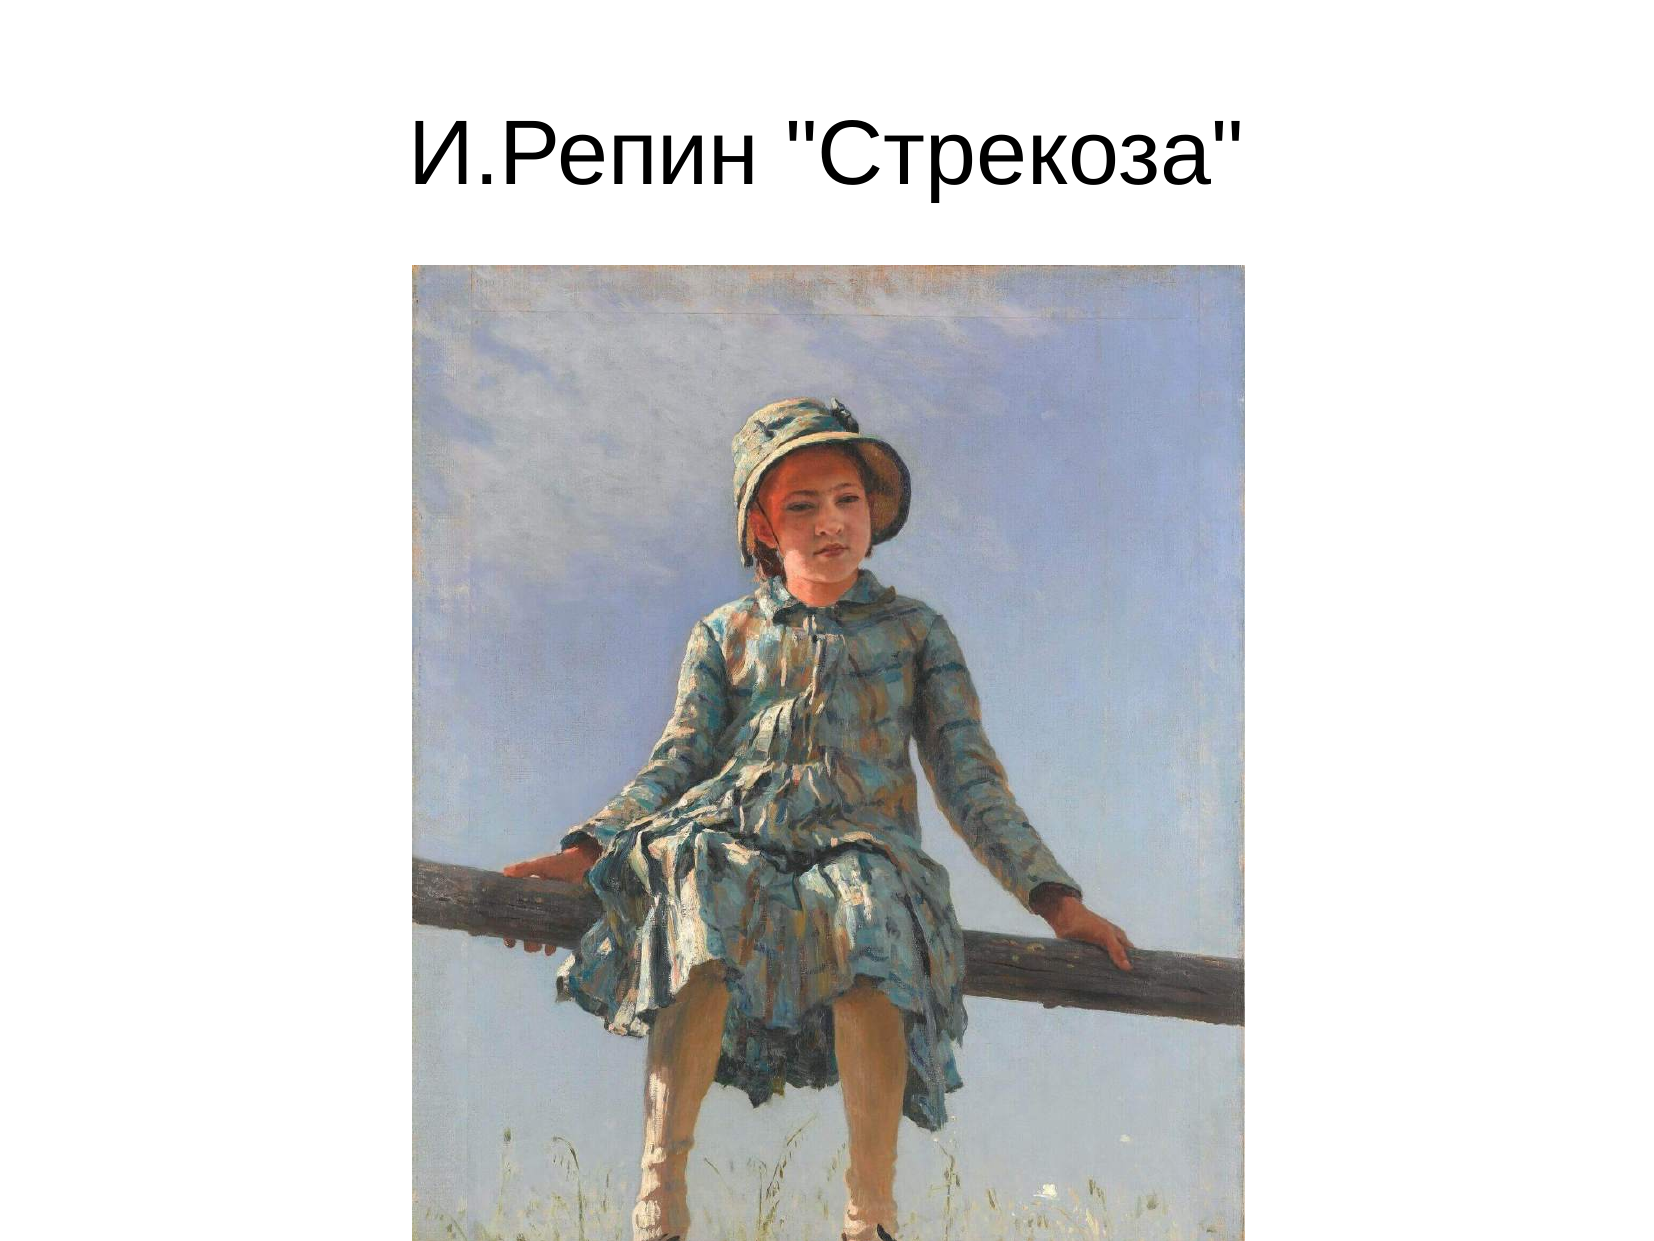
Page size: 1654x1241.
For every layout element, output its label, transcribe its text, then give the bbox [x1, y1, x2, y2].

title И.Репин "Стрекоза" [82, 49, 1571, 257]
picture [412, 265, 1245, 1241]
